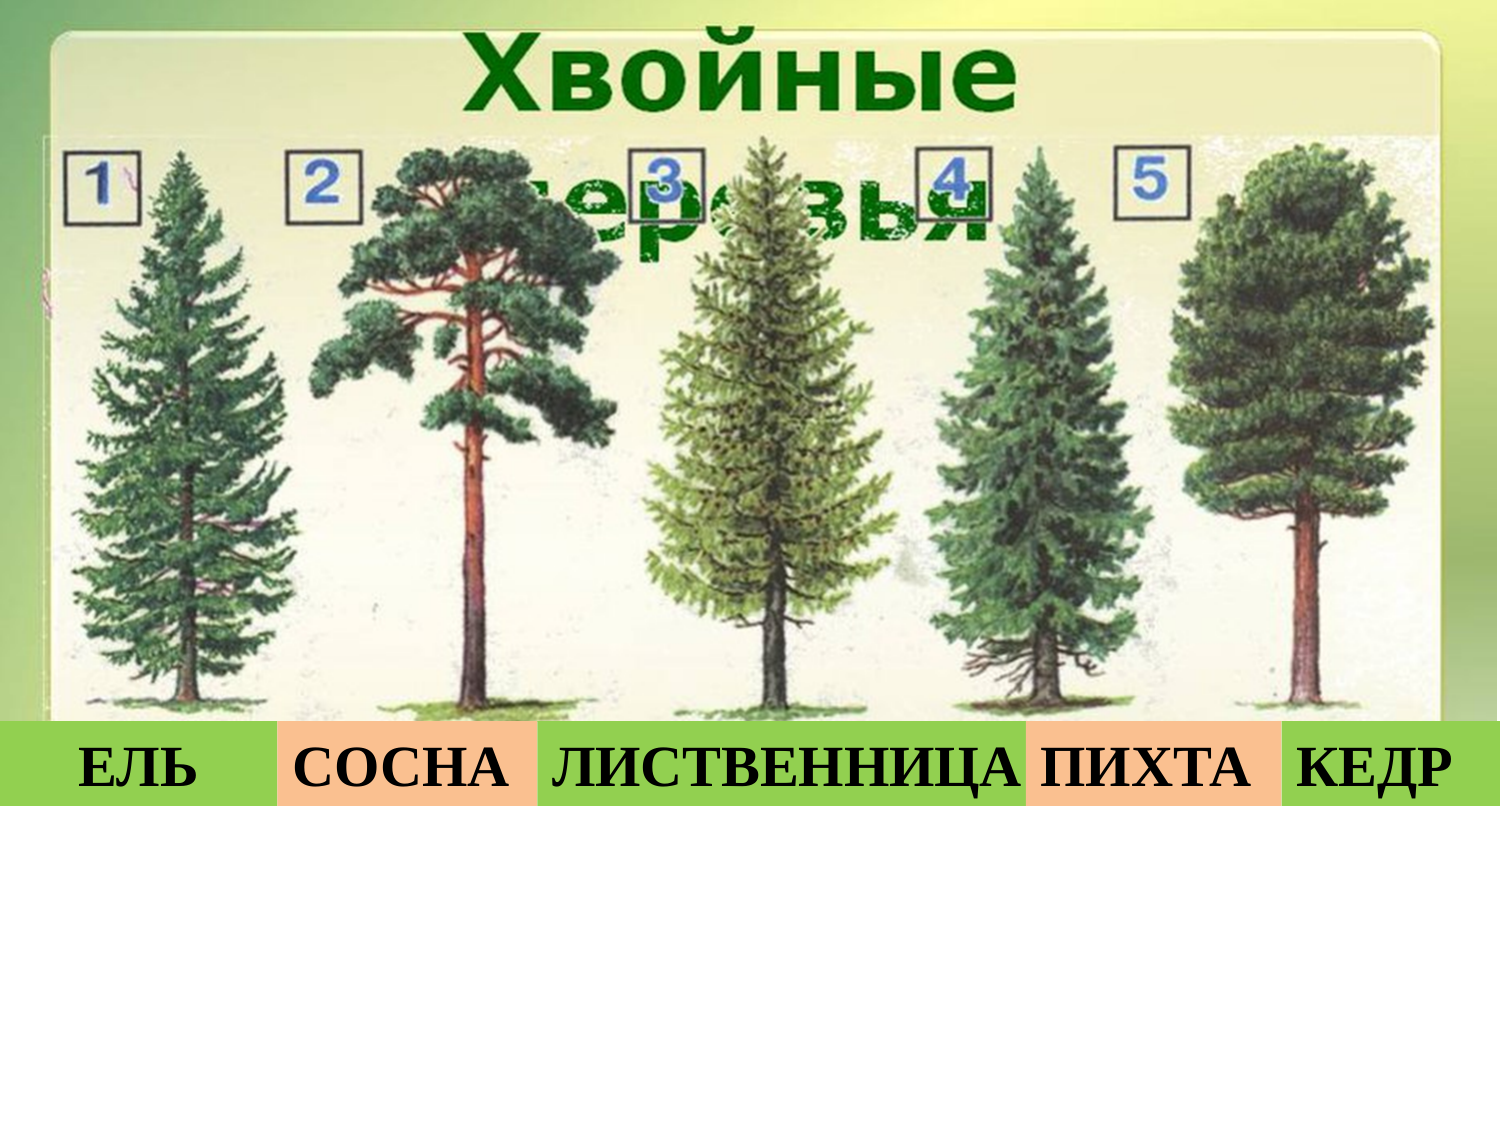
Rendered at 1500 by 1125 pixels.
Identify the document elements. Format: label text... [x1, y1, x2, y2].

text_box СОСНА [277, 721, 537, 806]
text_box КЕДР [1281, 721, 1500, 806]
text_box ЛИСТВЕННИЦА [537, 721, 1025, 806]
picture [0, 0, 1497, 721]
text_box ПИХТА [1025, 721, 1281, 806]
text_box ЕЛЬ [0, 721, 277, 806]
